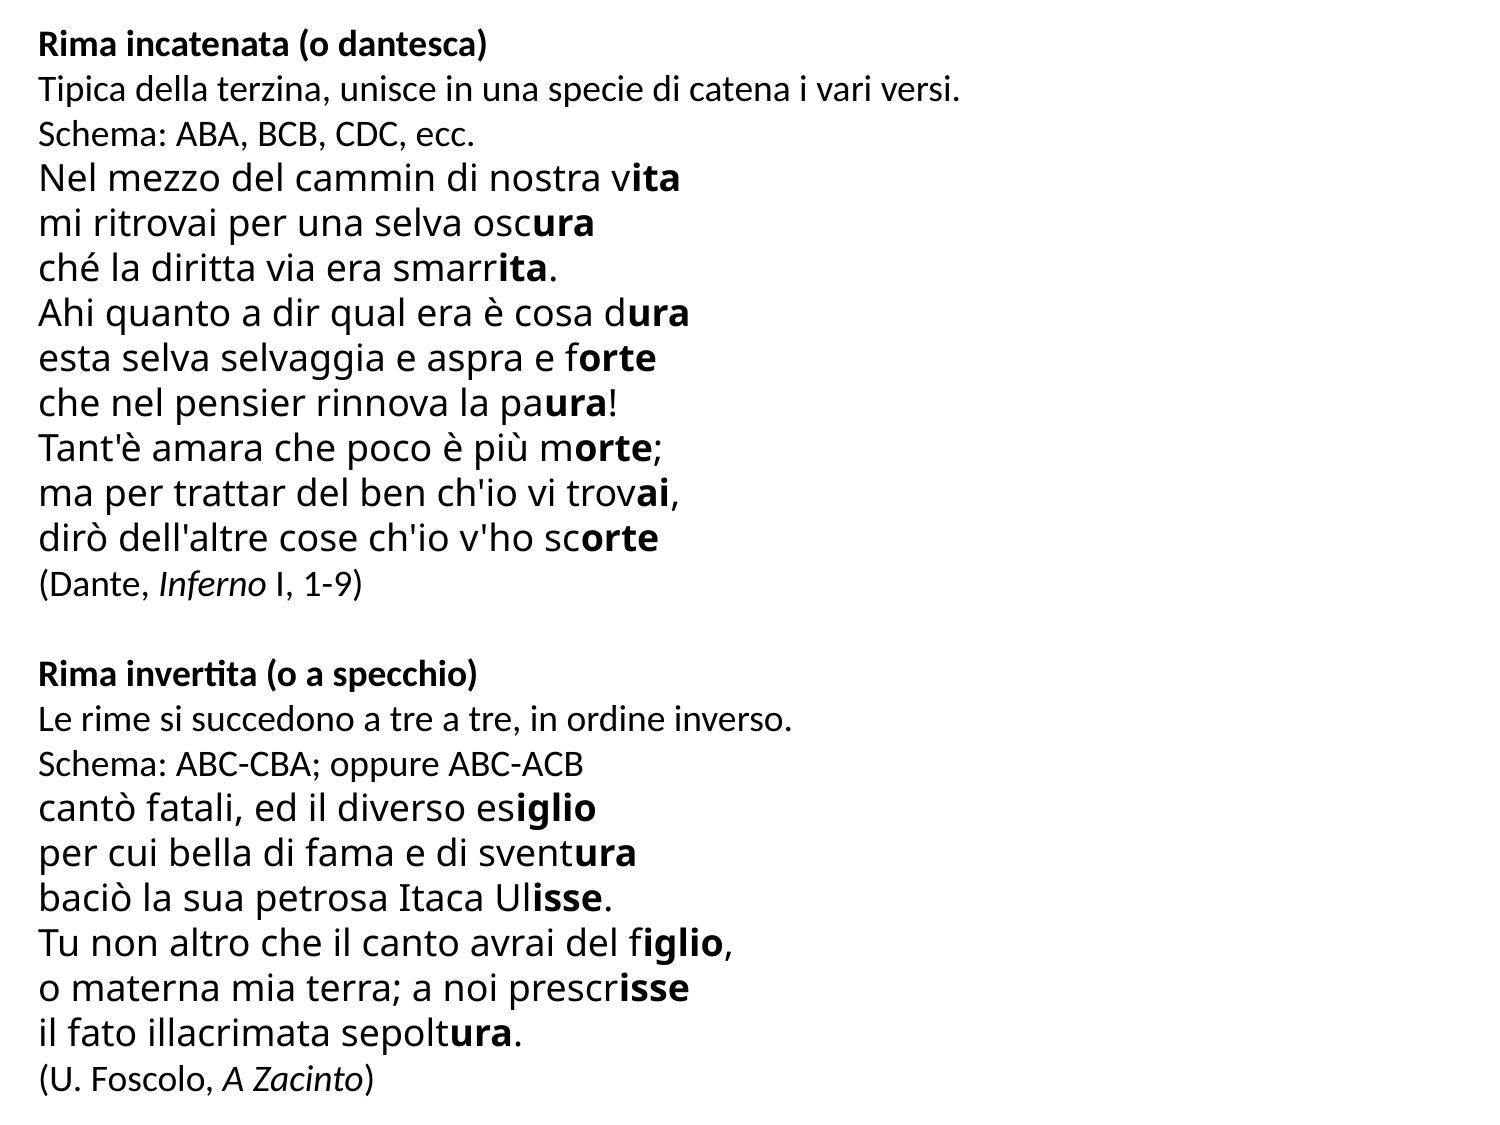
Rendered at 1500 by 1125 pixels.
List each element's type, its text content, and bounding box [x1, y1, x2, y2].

text_box Rima incatenata (o dantesca) Tipica della terzina, unisce in una specie di catena i vari versi. Schema: ABA, BCB, CDC, ecc. Nel mezzo del cammin di nostra vita mi ritrovai per una selva oscura ché la diritta via era smarrita. Ahi quanto a dir qual era è cosa dura esta selva selvaggia e aspra e forte che nel pensier rinnova la paura! Tant'è amara che poco è più morte; ma per trattar del ben ch'io vi trovai, dirò dell'altre cose ch'io v'ho scorte (Dante, Inferno I, 1-9) Rima invertita (o a specchio) Le rime si succedono a tre a tre, in ordine inverso. Schema: ABC-CBA; oppure ABC-ACB cantò fatali, ed il diverso esiglio per cui bella di fama e di sventura baciò la sua petrosa Itaca Ulisse. Tu non altro che il canto avrai del figlio, o materna mia terra; a noi prescrisse il fato illacrimata sepoltura. (U. Foscolo, A Zacinto) [23, 11, 1477, 1107]
